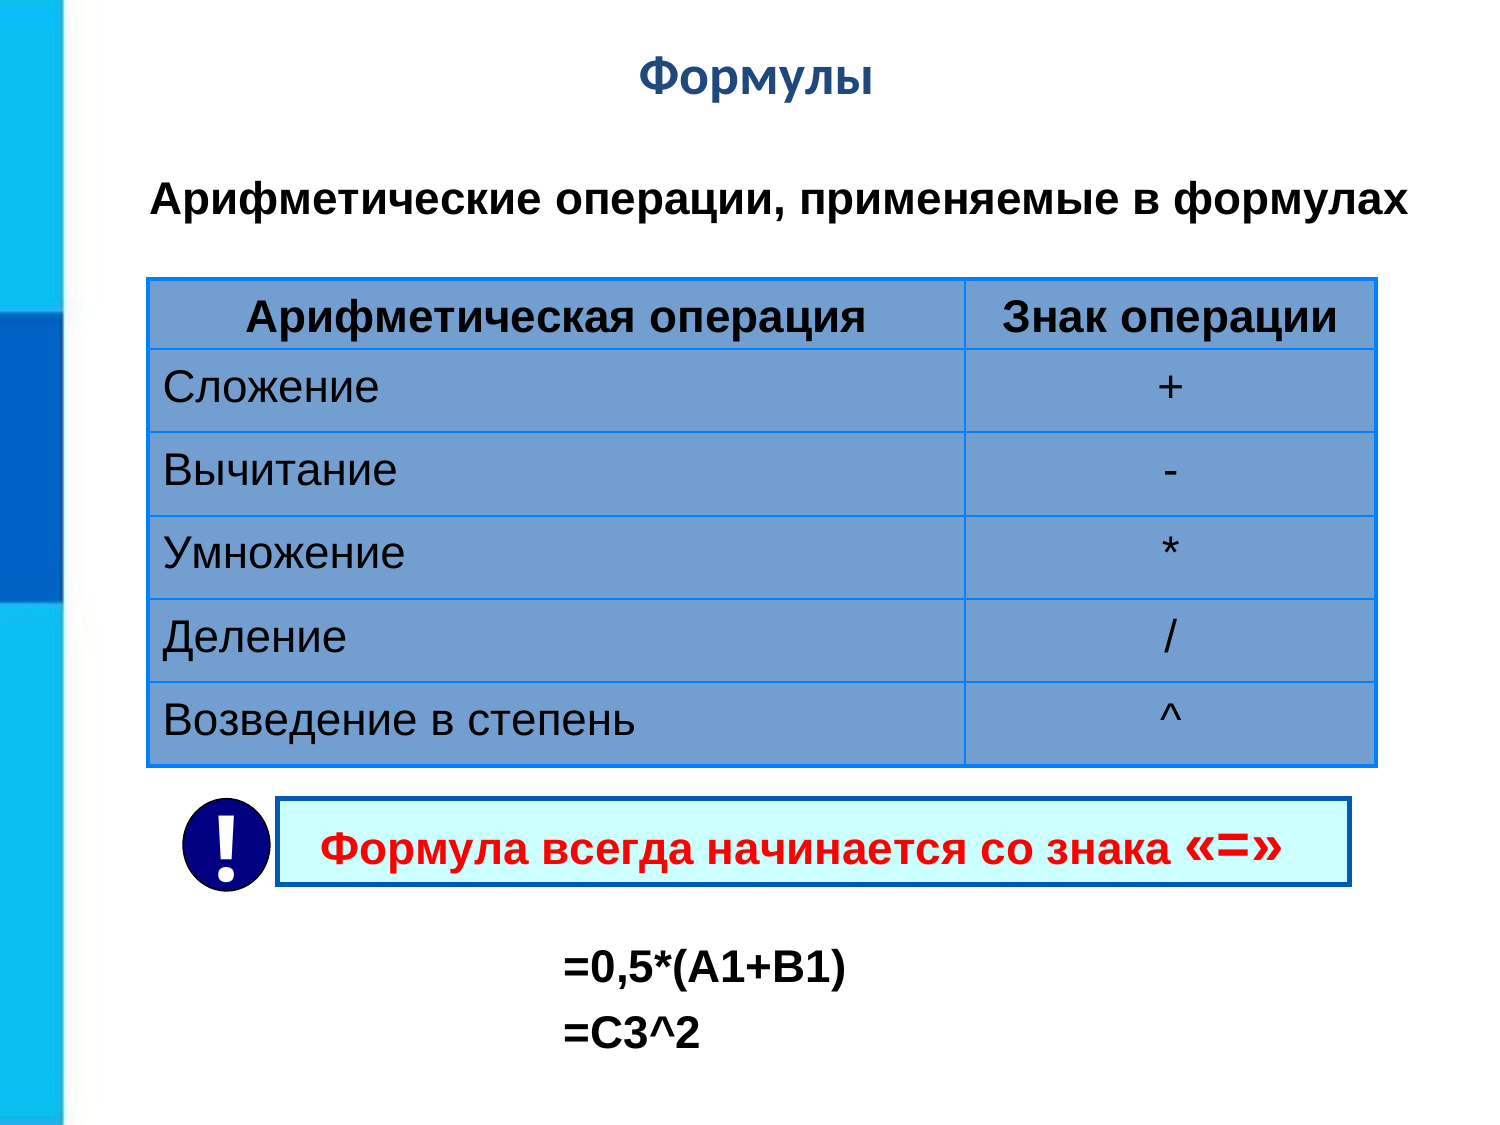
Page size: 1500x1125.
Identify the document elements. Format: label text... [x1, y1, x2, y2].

text_box ! [183, 798, 270, 891]
table_header Арифметическая операция [150, 281, 964, 348]
table_cell - [966, 433, 1374, 515]
table_cell / [966, 600, 1374, 681]
text_box Формула всегда начинается со знака «=» [277, 798, 1350, 885]
text_box =0,5*(А1+В1) =С3^2 [549, 928, 1152, 1066]
table_header Знак операции [966, 281, 1374, 348]
table_cell Возведение в степень [150, 683, 964, 764]
text_box Арифметические операции, применяемые в формулах [123, 160, 1436, 232]
table_cell * [966, 517, 1374, 598]
table_cell Вычитание [150, 433, 964, 515]
table_cell Деление [150, 600, 964, 681]
table_cell + [966, 350, 1374, 431]
table_cell ^ [966, 683, 1374, 764]
text_box Формулы [88, 31, 1425, 114]
picture [0, 0, 1500, 1125]
table_cell Умножение [150, 517, 964, 598]
table_cell Сложение [150, 350, 964, 431]
